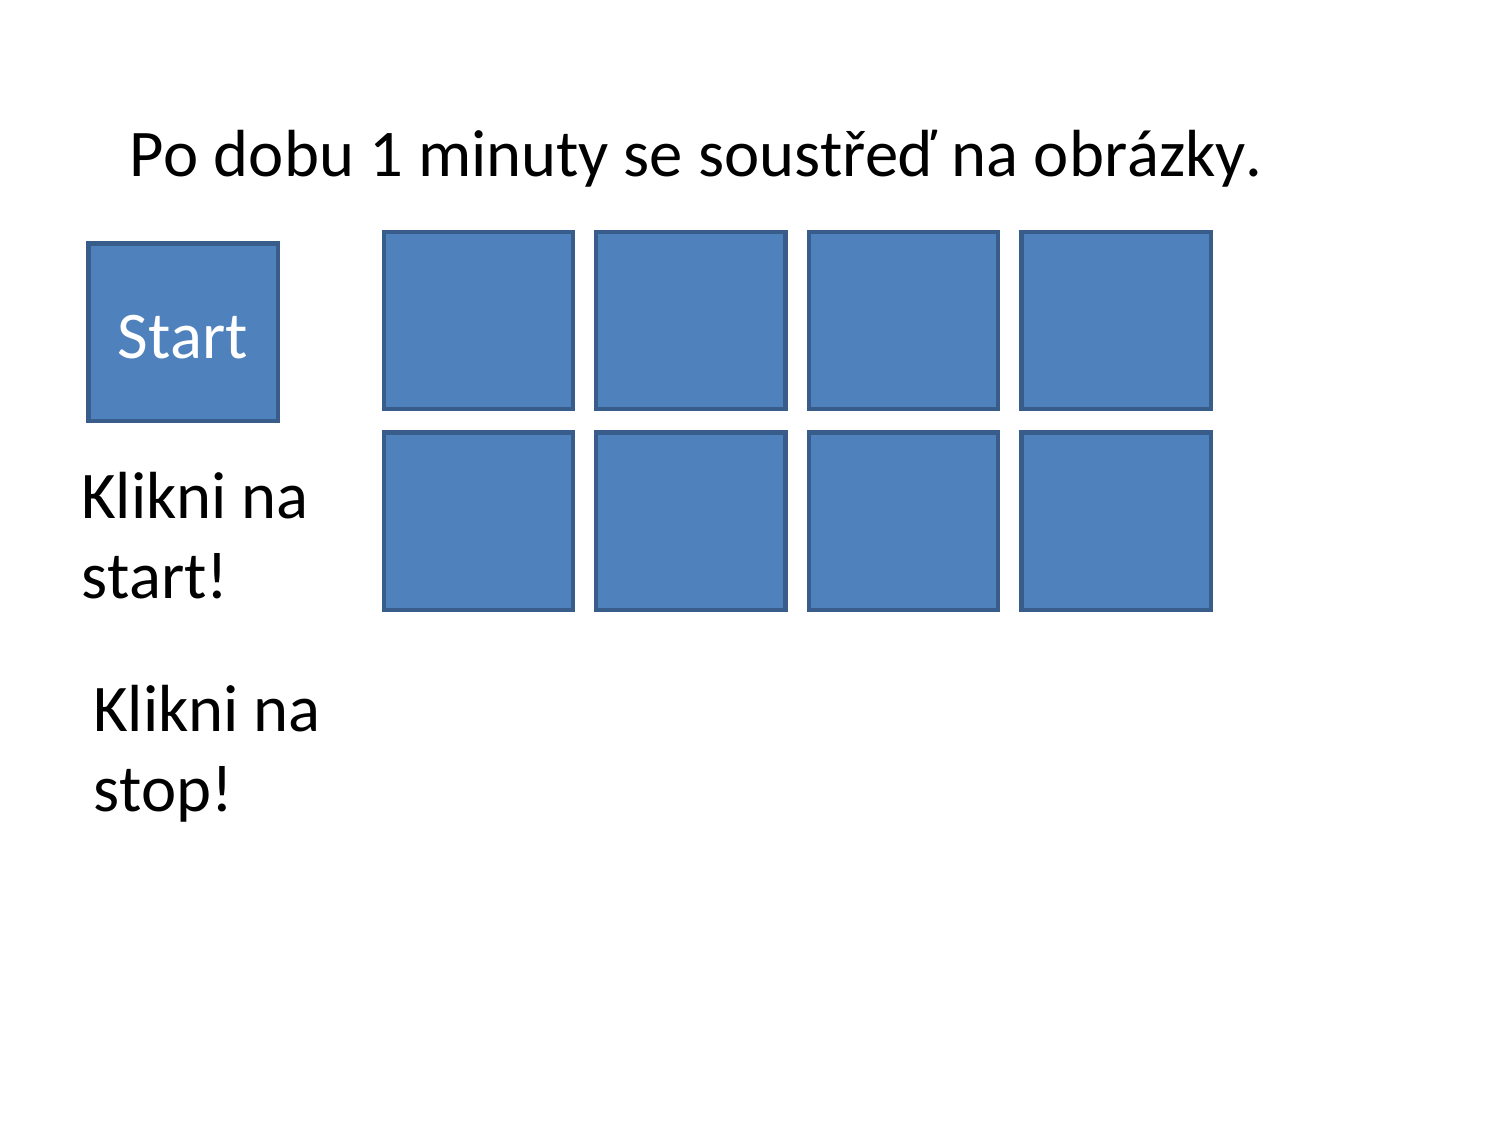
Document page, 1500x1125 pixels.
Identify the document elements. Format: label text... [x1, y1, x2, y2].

text_box [596, 432, 786, 610]
text_box [596, 231, 786, 409]
text_box Start [88, 243, 278, 421]
text_box [1021, 231, 1211, 409]
text_box [1021, 432, 1211, 610]
text_box [383, 432, 573, 610]
text_box Klikni na stop! [78, 656, 352, 833]
text_box Po dobu 1 minuty se soustřeď na obrázky. [114, 101, 1279, 198]
text_box [809, 231, 999, 409]
text_box [383, 231, 573, 409]
text_box [809, 432, 999, 610]
text_box Klikni na start! [66, 444, 325, 620]
